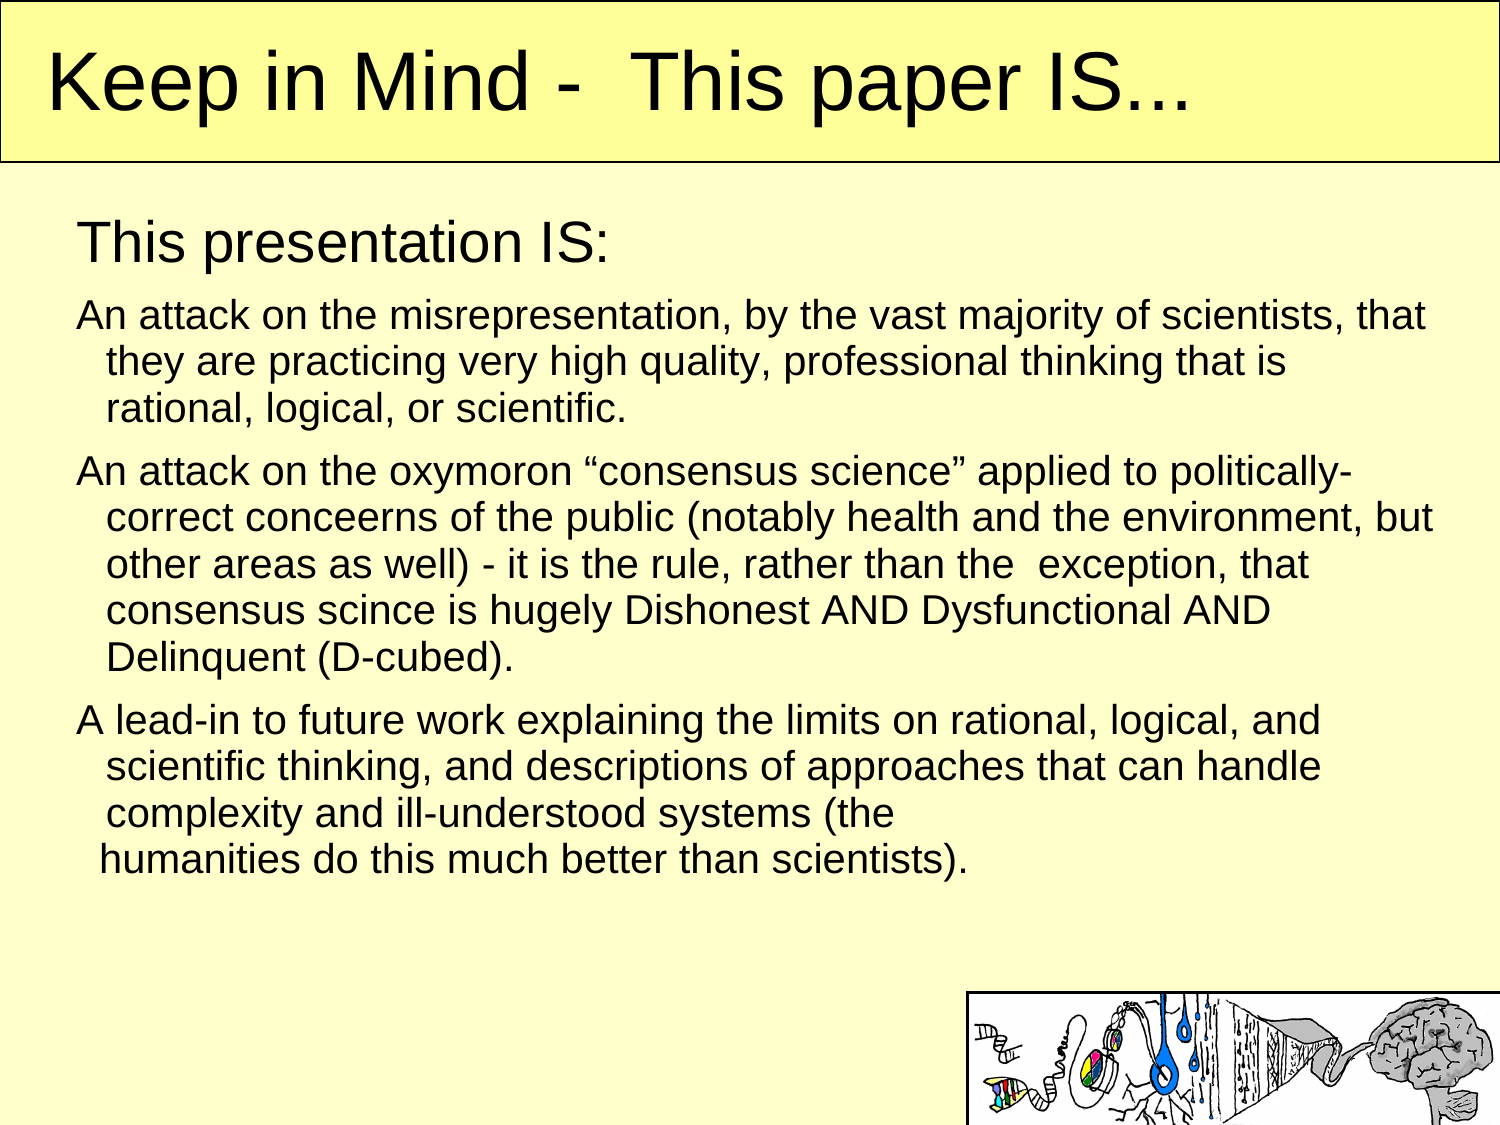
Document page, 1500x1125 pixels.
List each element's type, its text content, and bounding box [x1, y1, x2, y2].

title Keep in Mind - This paper IS... [0, 0, 1500, 162]
picture [969, 994, 1500, 1125]
list This presentation IS: An attack on the misrepresentation, by the vast majority of scientists, that they are practicing very high quality, professional thinking that is rational, logical, or scientific. An attack on the oxymoron “consensus science” applied to politically-correct conceerns of the public (notably health and the environment, but other areas as well) - it is the rule, rather than the exception, that consensus scince is hugely Dishonest AND Dysfunctional AND Delinquent (D-cubed). A lead-in to future work explaining the limits on rational, logical, and scientific thinking, and descriptions of approaches that can handle complexity and ill-understood systems (the humanities do this much better than scientists). [59, 169, 1447, 960]
